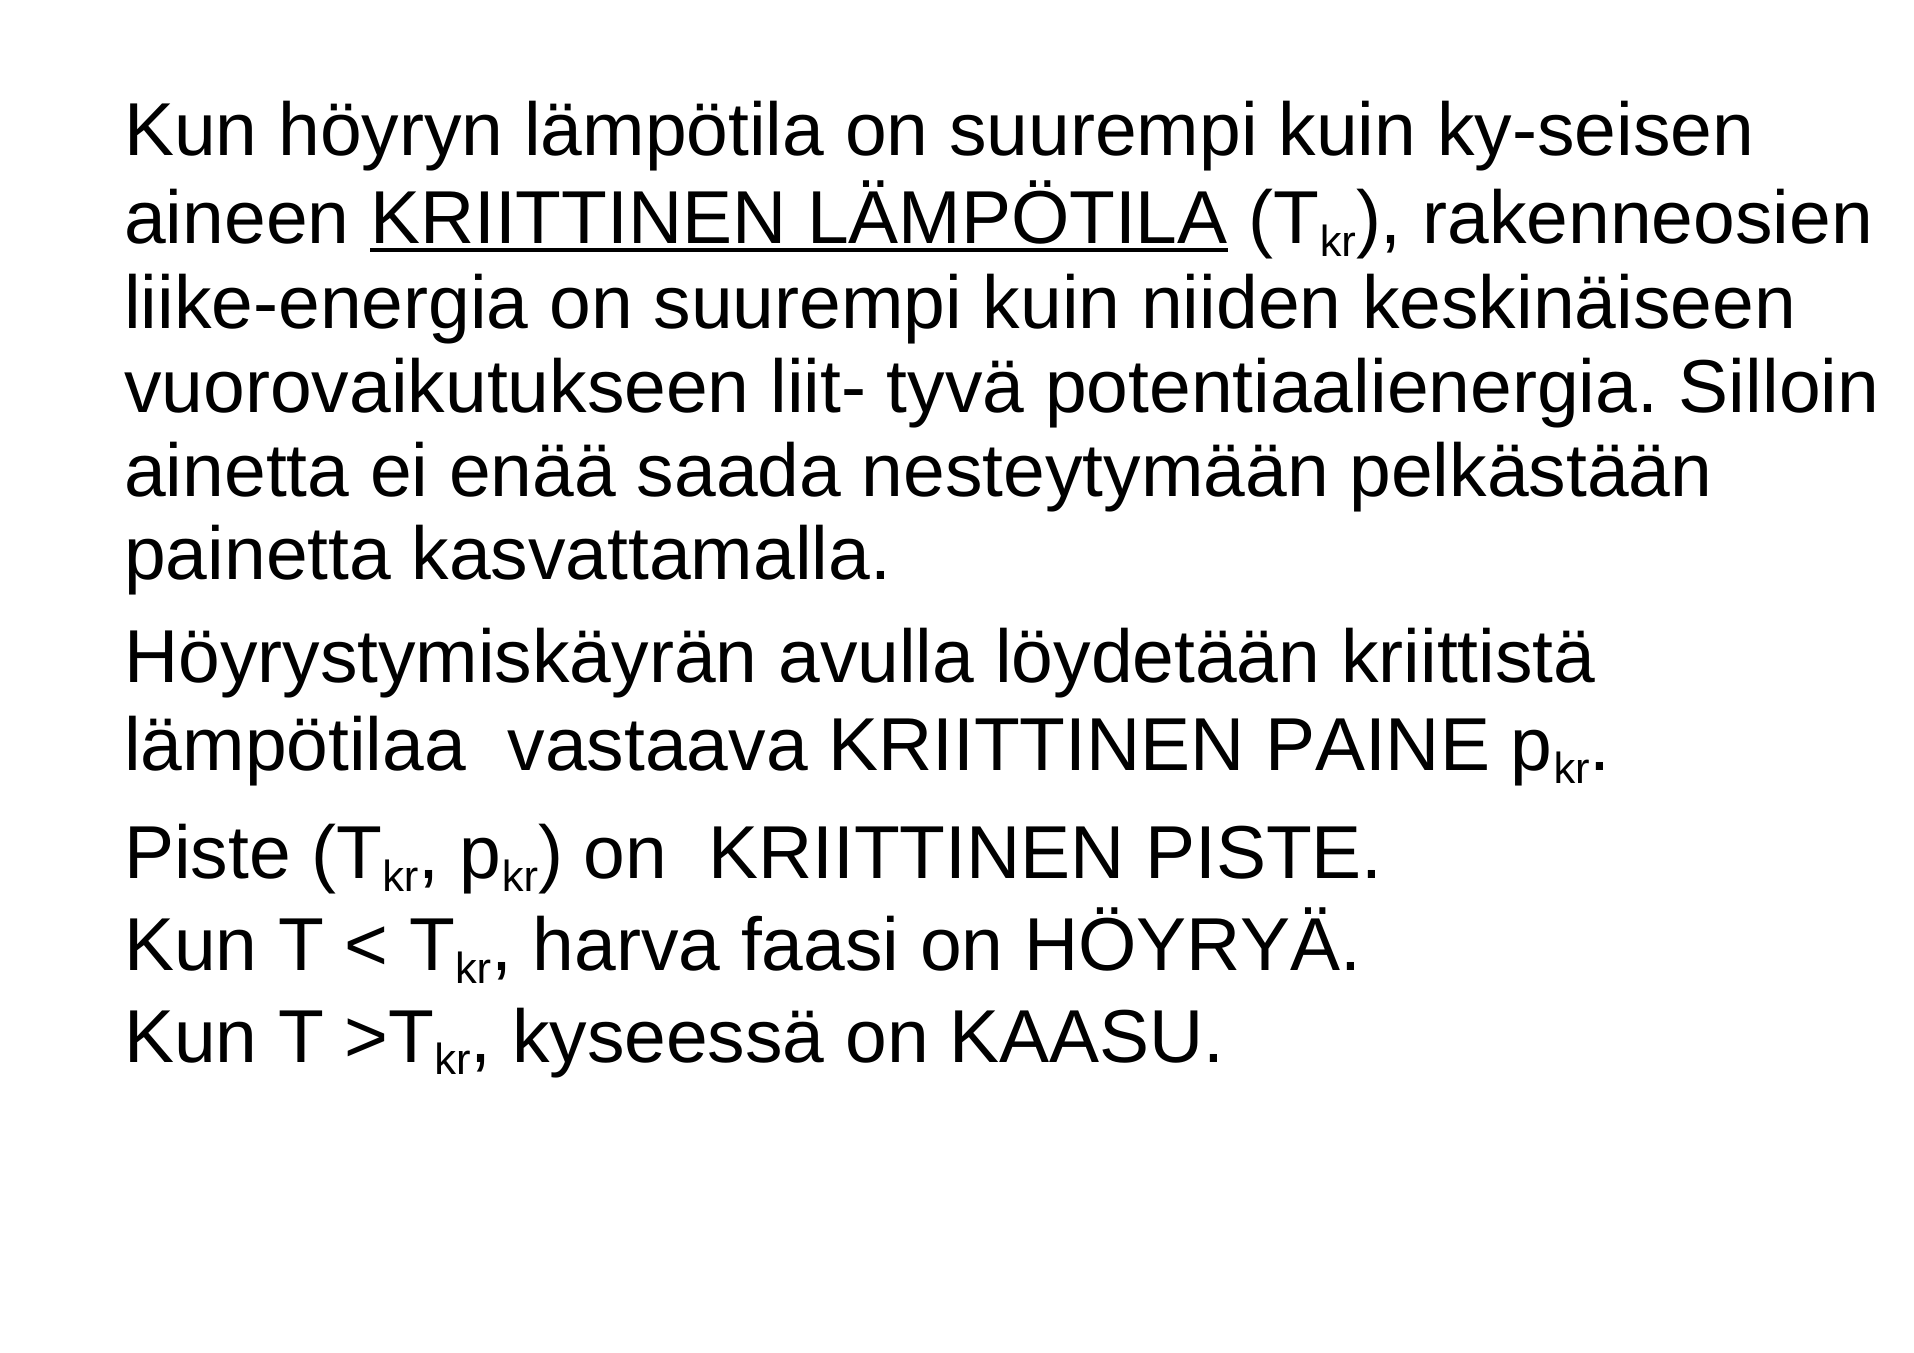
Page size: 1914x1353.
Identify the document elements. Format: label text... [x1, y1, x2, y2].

text_box Kun höyryn lämpötila on suurempi kuin ky-seisen aineen KRIITTINEN LÄMPÖTILA (Tkr), rakenneosien liike-energia on suurempi kuin niiden keskinäiseen vuorovaikutukseen liit- tyvä potentiaalienergia. Silloin ainetta ei enää saada nesteytymään pelkästään painetta kasvattamalla. Höyrystymiskäyrän avulla löydetään kriittistä lämpötilaa vastaava KRIITTINEN PAINE pkr. Piste (Tkr, pkr) on KRIITTINEN PISTE. Kun T < Tkr, harva faasi on HÖYRYÄ. Kun T >Tkr, kyseessä on KAASU. [109, 76, 1914, 1353]
